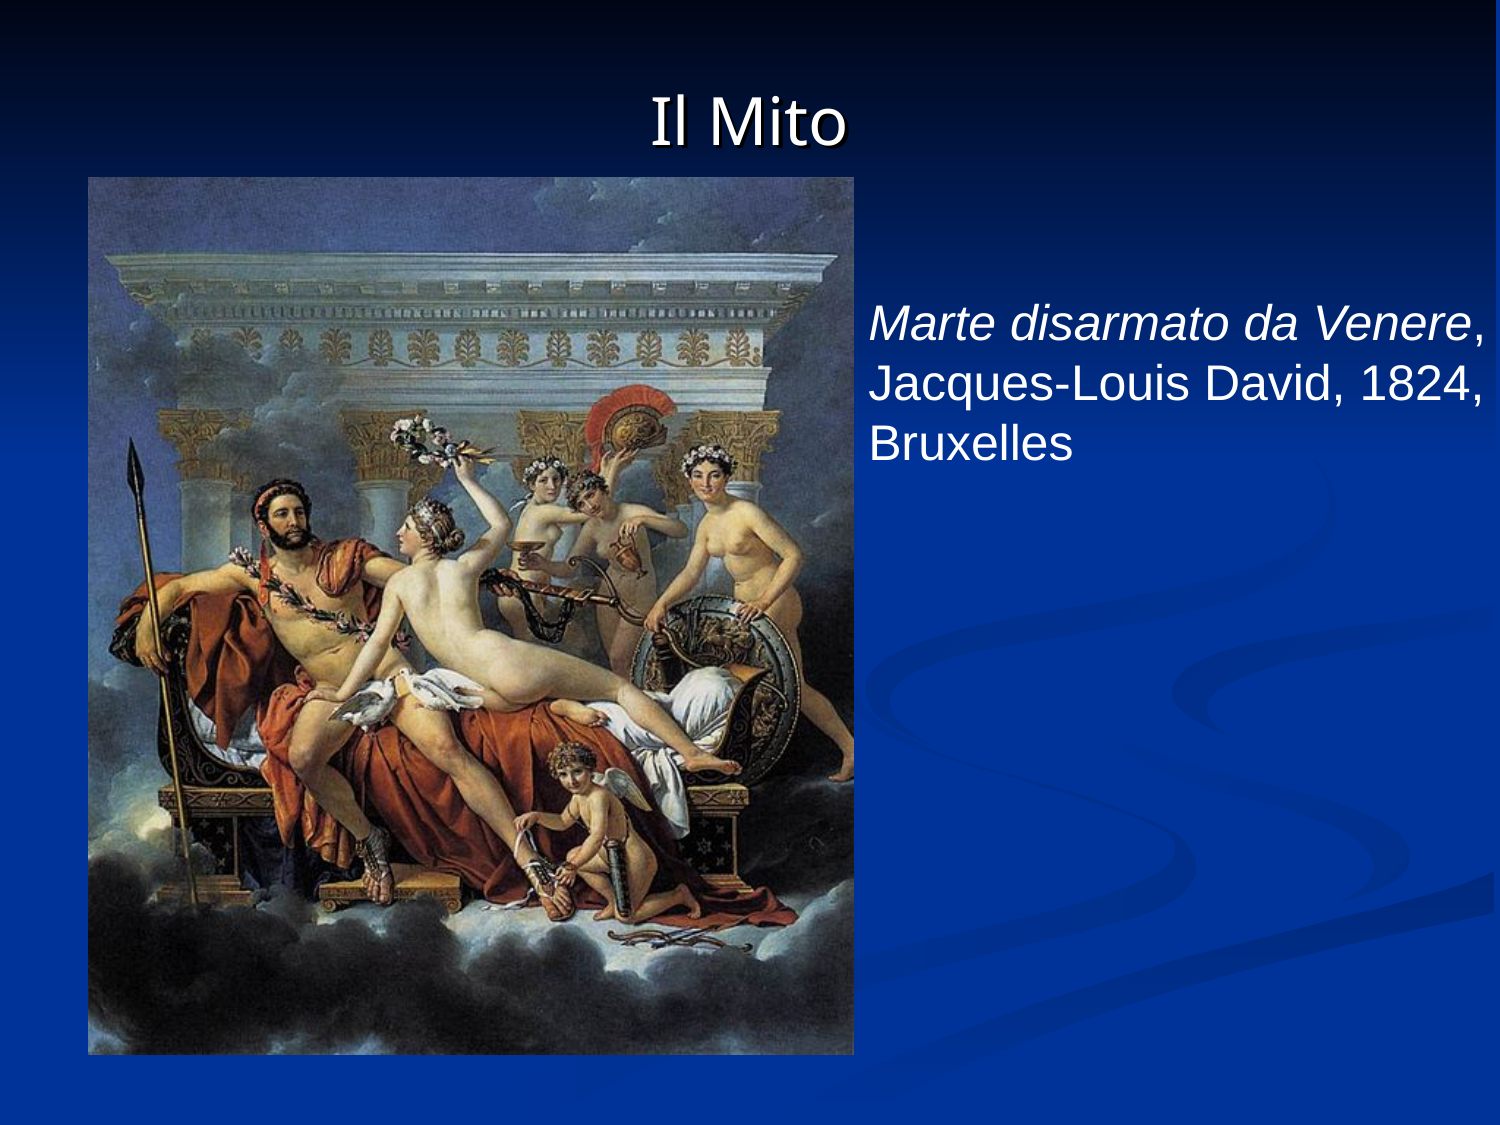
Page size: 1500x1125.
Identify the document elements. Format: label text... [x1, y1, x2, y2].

picture [88, 177, 854, 1055]
text_box Il Mito [35, 70, 1465, 178]
text_box Marte disarmato da Venere, Jacques-Louis David, 1824, Bruxelles [854, 283, 1500, 481]
